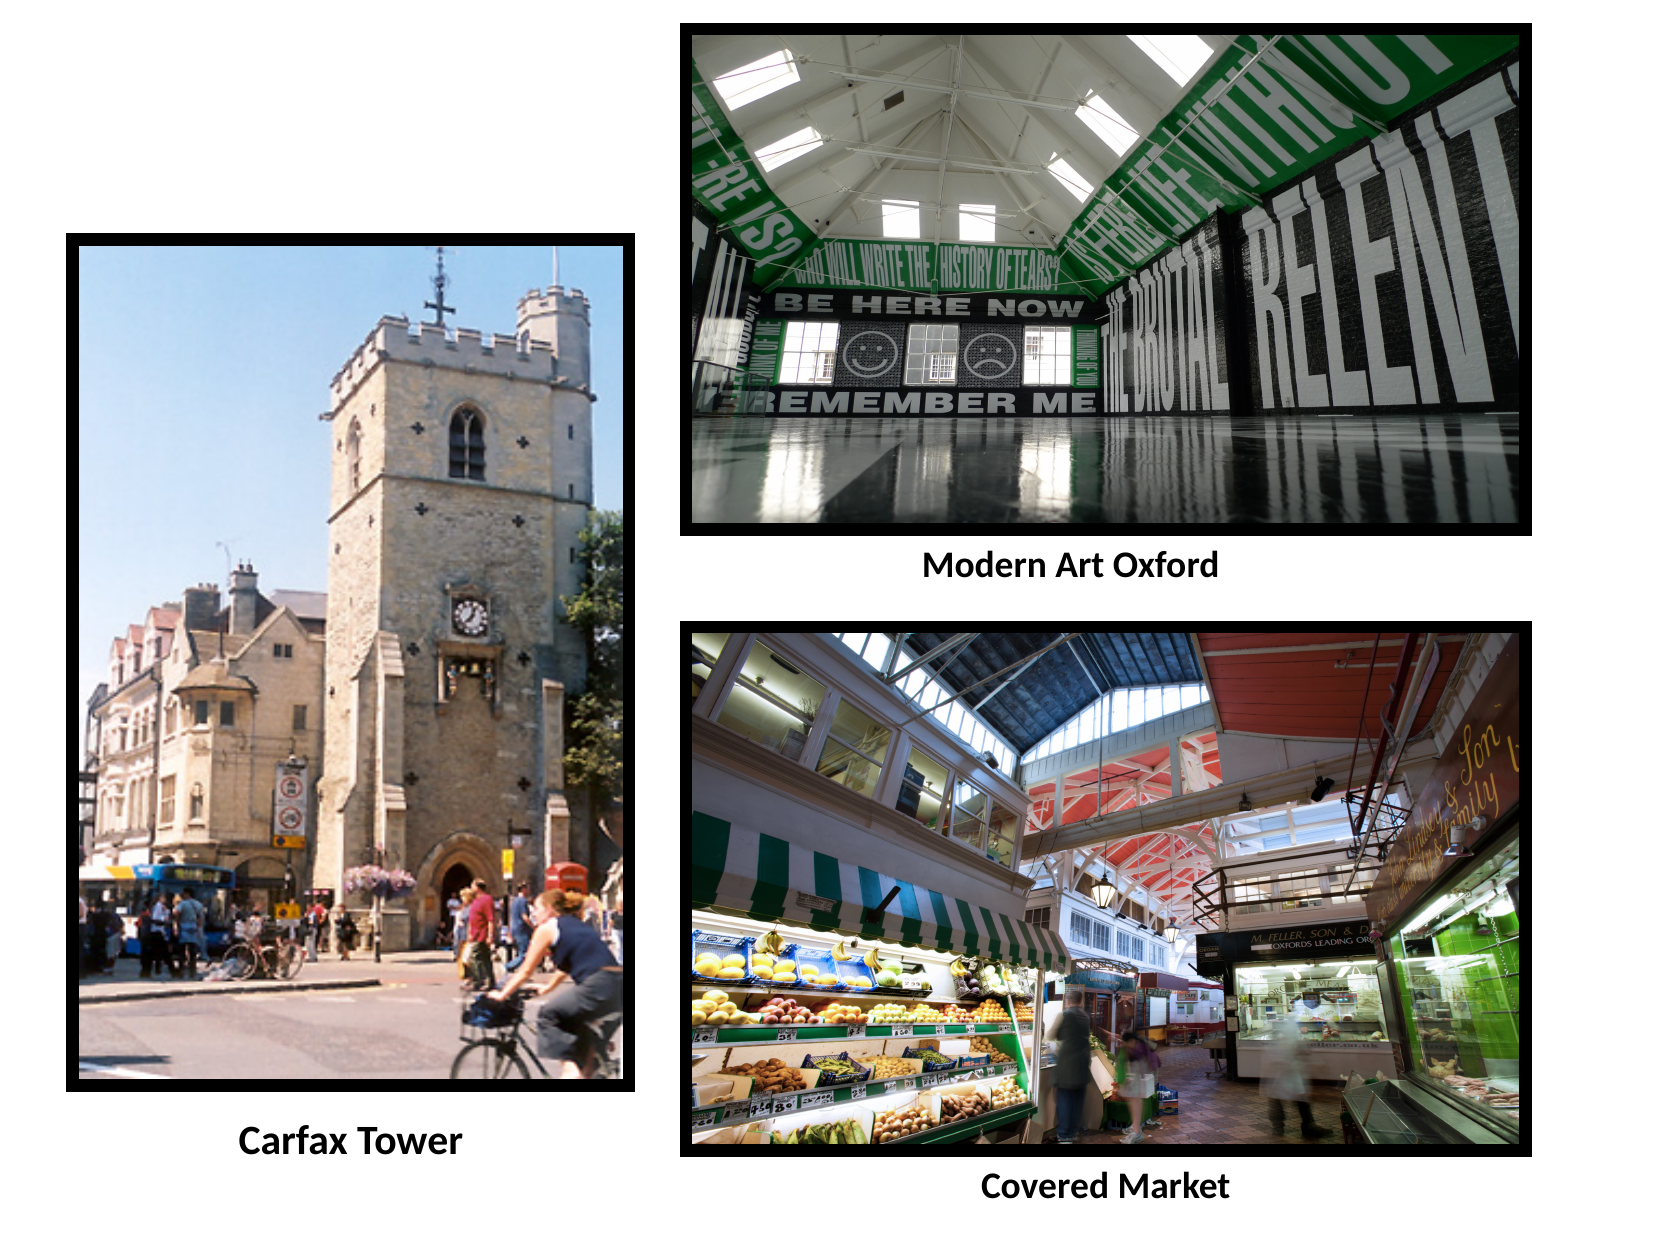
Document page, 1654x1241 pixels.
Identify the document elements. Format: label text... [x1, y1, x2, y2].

picture [692, 35, 1520, 524]
picture [78, 245, 623, 1079]
text_box Covered Market [692, 1153, 1520, 1215]
text_box Carfax Tower [78, 1105, 623, 1172]
picture [692, 633, 1520, 1145]
text_box Modern Art Oxford [705, 532, 1437, 594]
